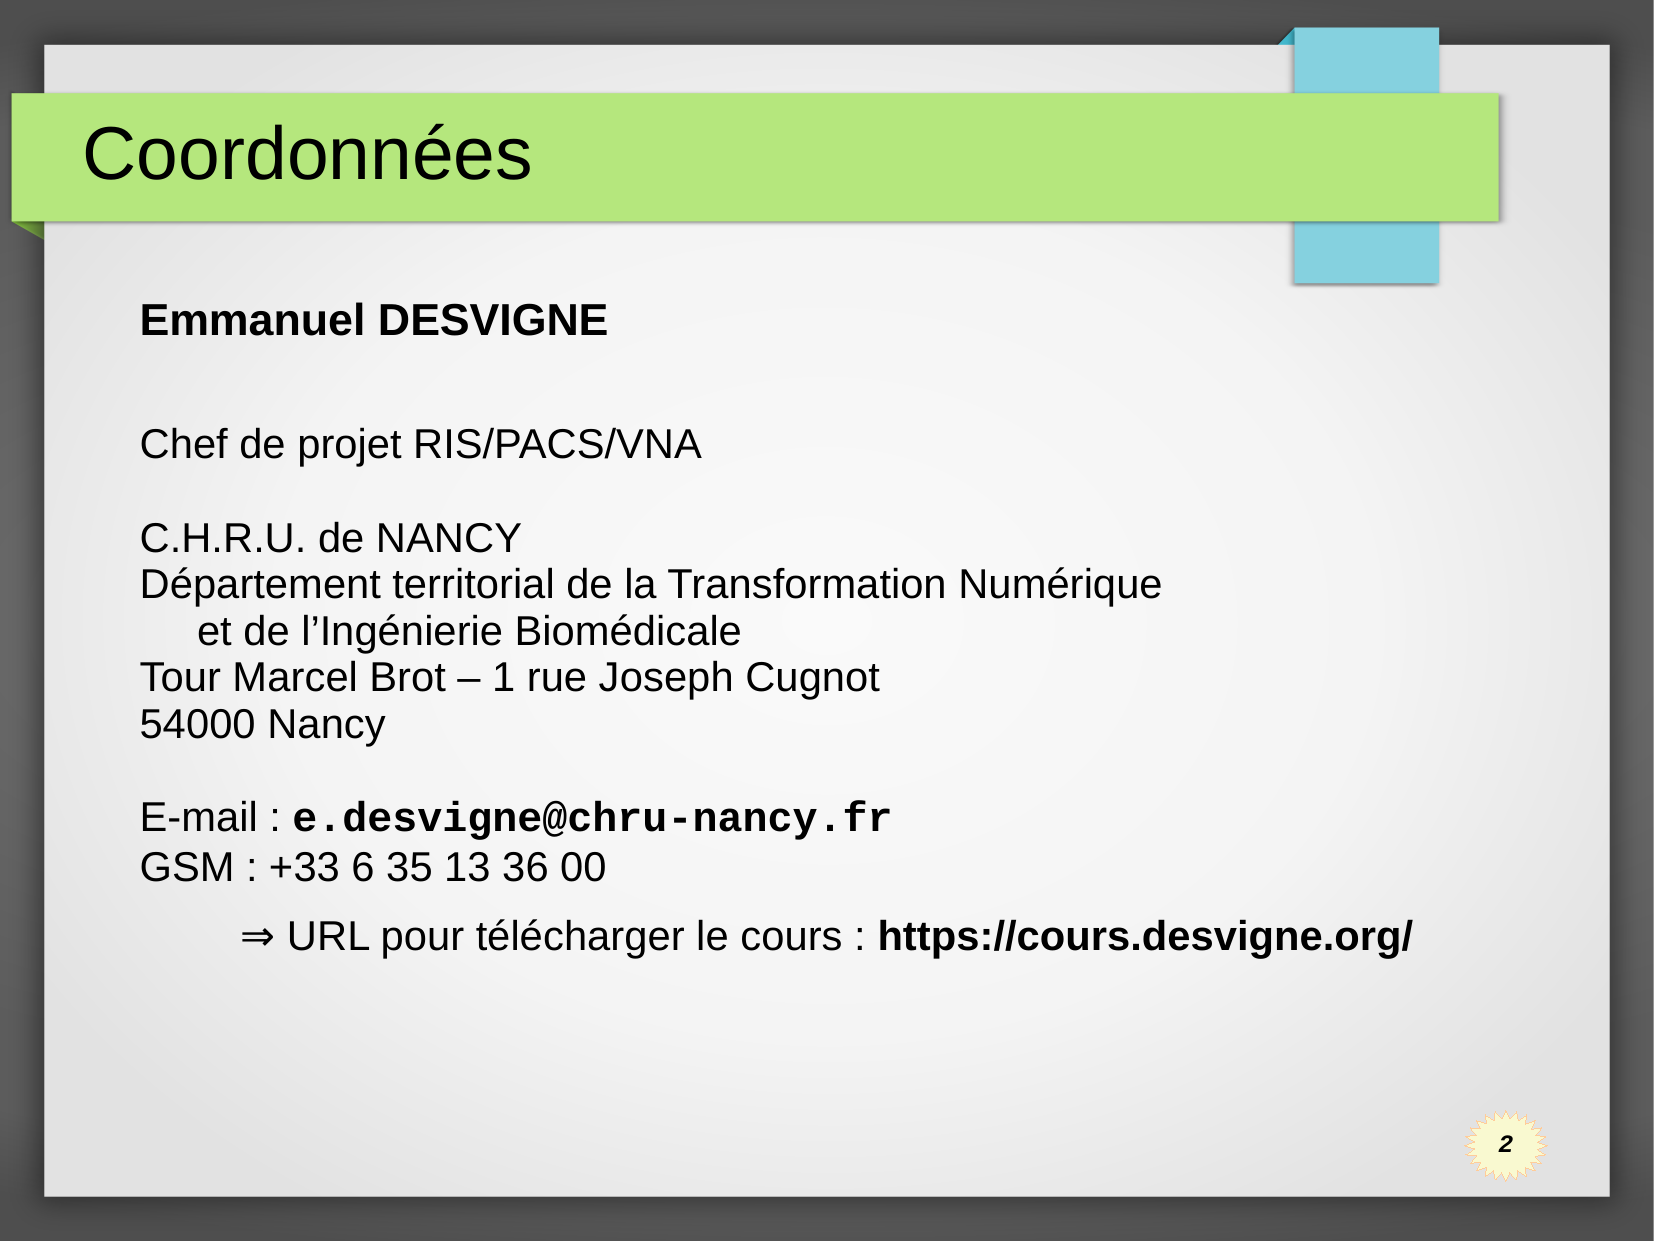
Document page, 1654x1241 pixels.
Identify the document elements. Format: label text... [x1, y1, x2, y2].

list Emmanuel DESVIGNE Chef de projet RIS/PACS/VNA C.H.R.U. de NANCY Département territorial de la Transformation Numérique et de l’Ingénierie Biomédicale Tour Marcel Brot – 1 rue Joseph Cugnot 54000 Nancy E-mail : e.desvigne@chru-nancy.fr GSM : +33 6 35 13 36 00 ⇒ URL pour télécharger le cours : https://cours.desvigne.org/ [82, 295, 1571, 1015]
title Coordonnées [82, 94, 1264, 213]
picture [0, 0, 1654, 1241]
